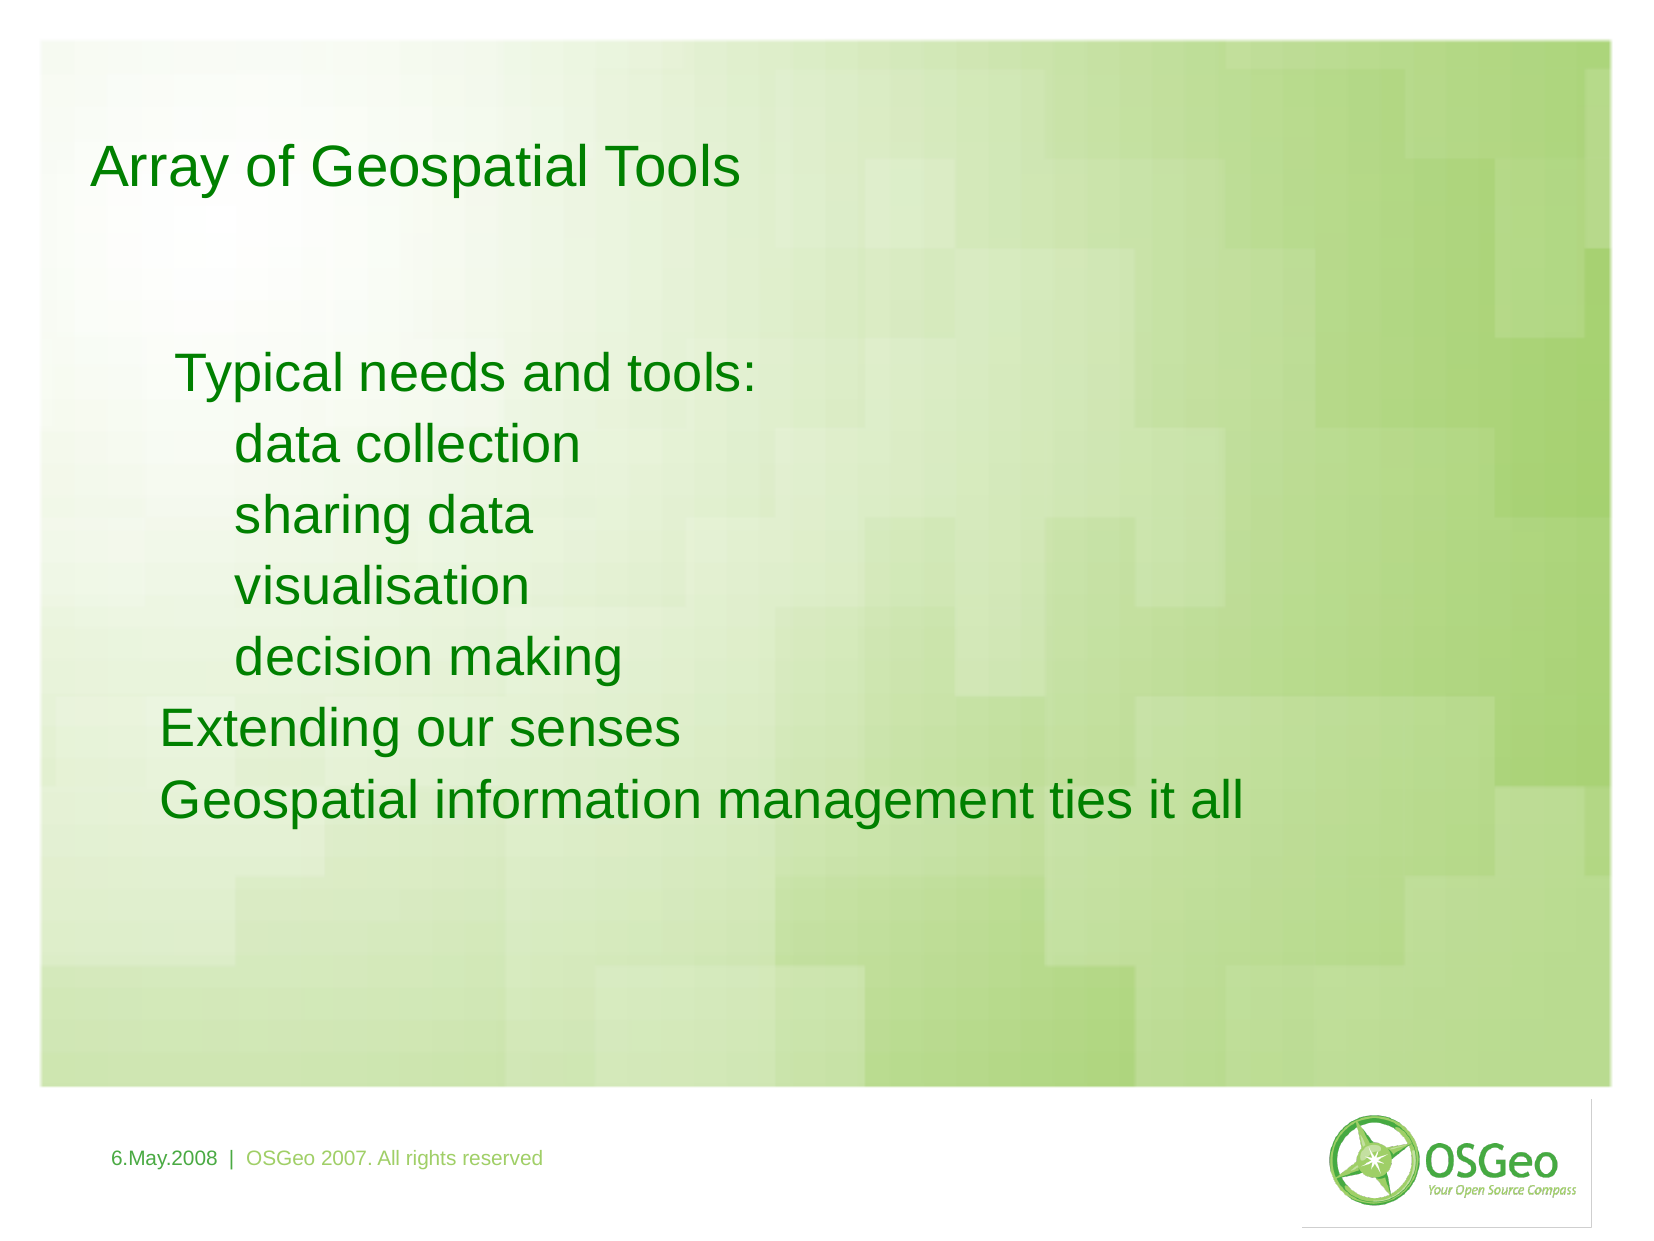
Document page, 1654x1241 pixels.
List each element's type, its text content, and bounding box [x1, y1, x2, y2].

picture [0, 1, 1654, 1239]
text_box Typical needs and tools: data collection sharing data visualisation decision making Extending our senses Geospatial information management ties it all [130, 351, 1498, 834]
text_box Array of Geospatial Tools [75, 130, 1303, 207]
